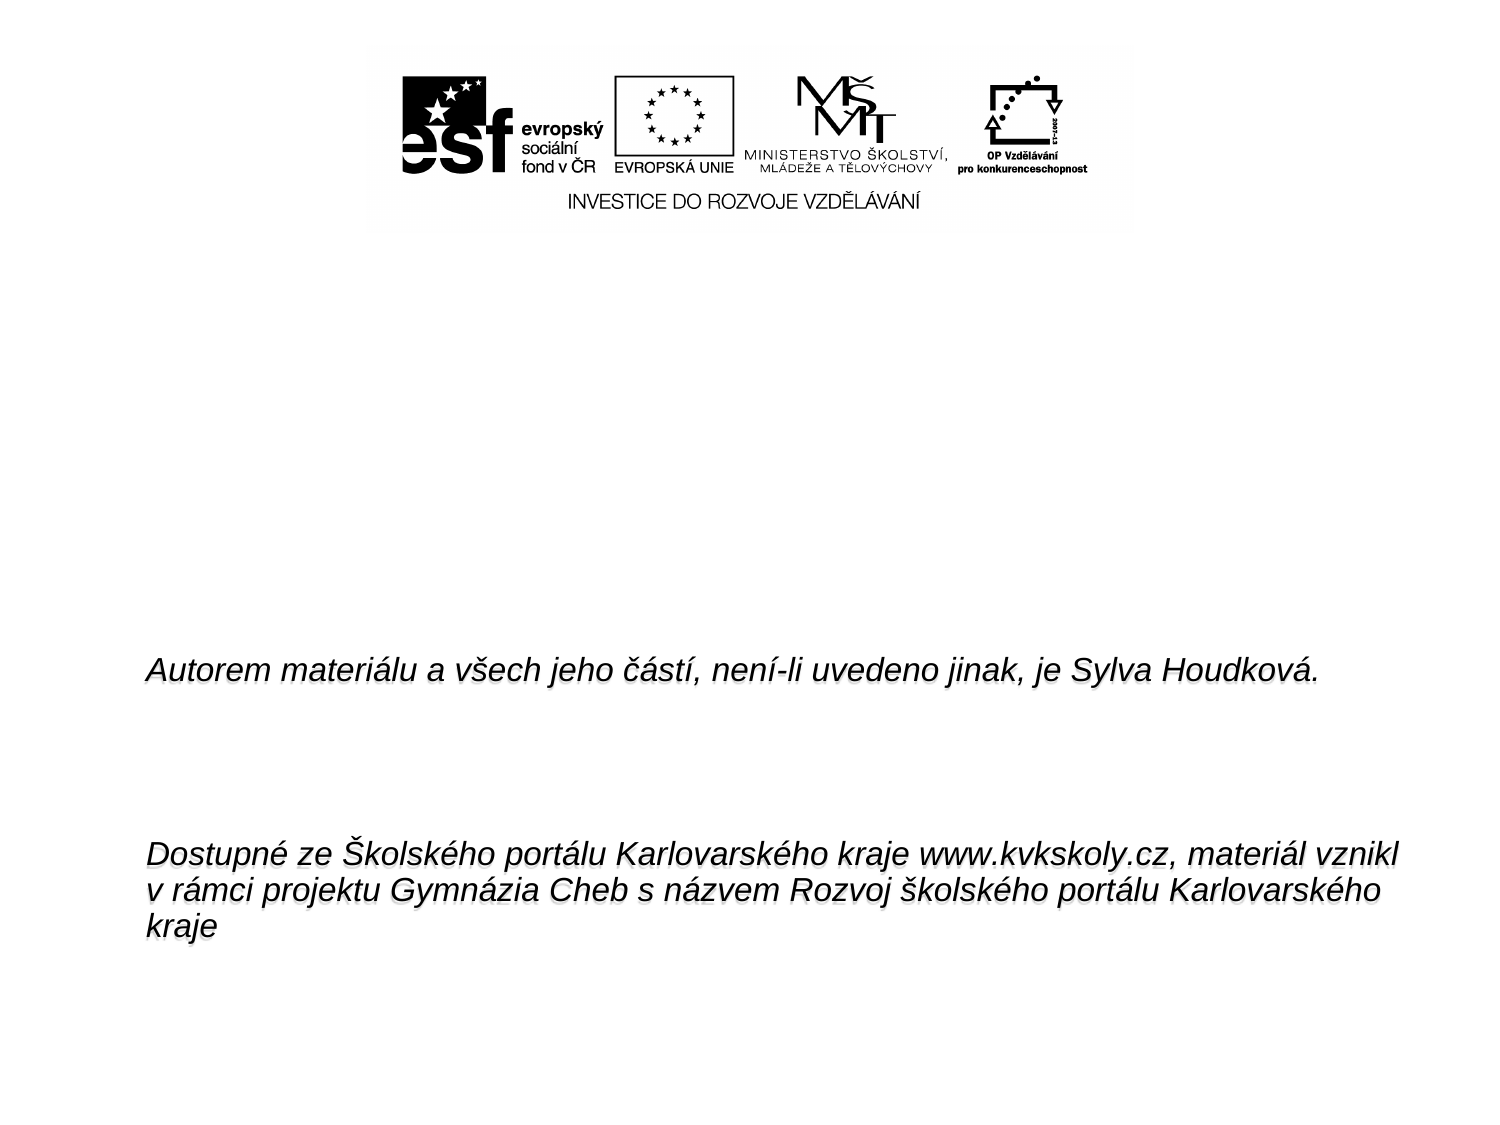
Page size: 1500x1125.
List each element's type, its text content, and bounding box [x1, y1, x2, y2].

list Autorem materiálu a všech jeho částí, není-li uvedeno jinak, je Sylva Houdková. Dostupné ze Školského portálu Karlovarského kraje www.kvkskoly.cz, materiál vznikl v rámci projektu Gymnázia Cheb s názvem Rozvoj školského portálu Karlovarského kraje [75, 262, 1426, 1006]
picture [366, 45, 1134, 233]
